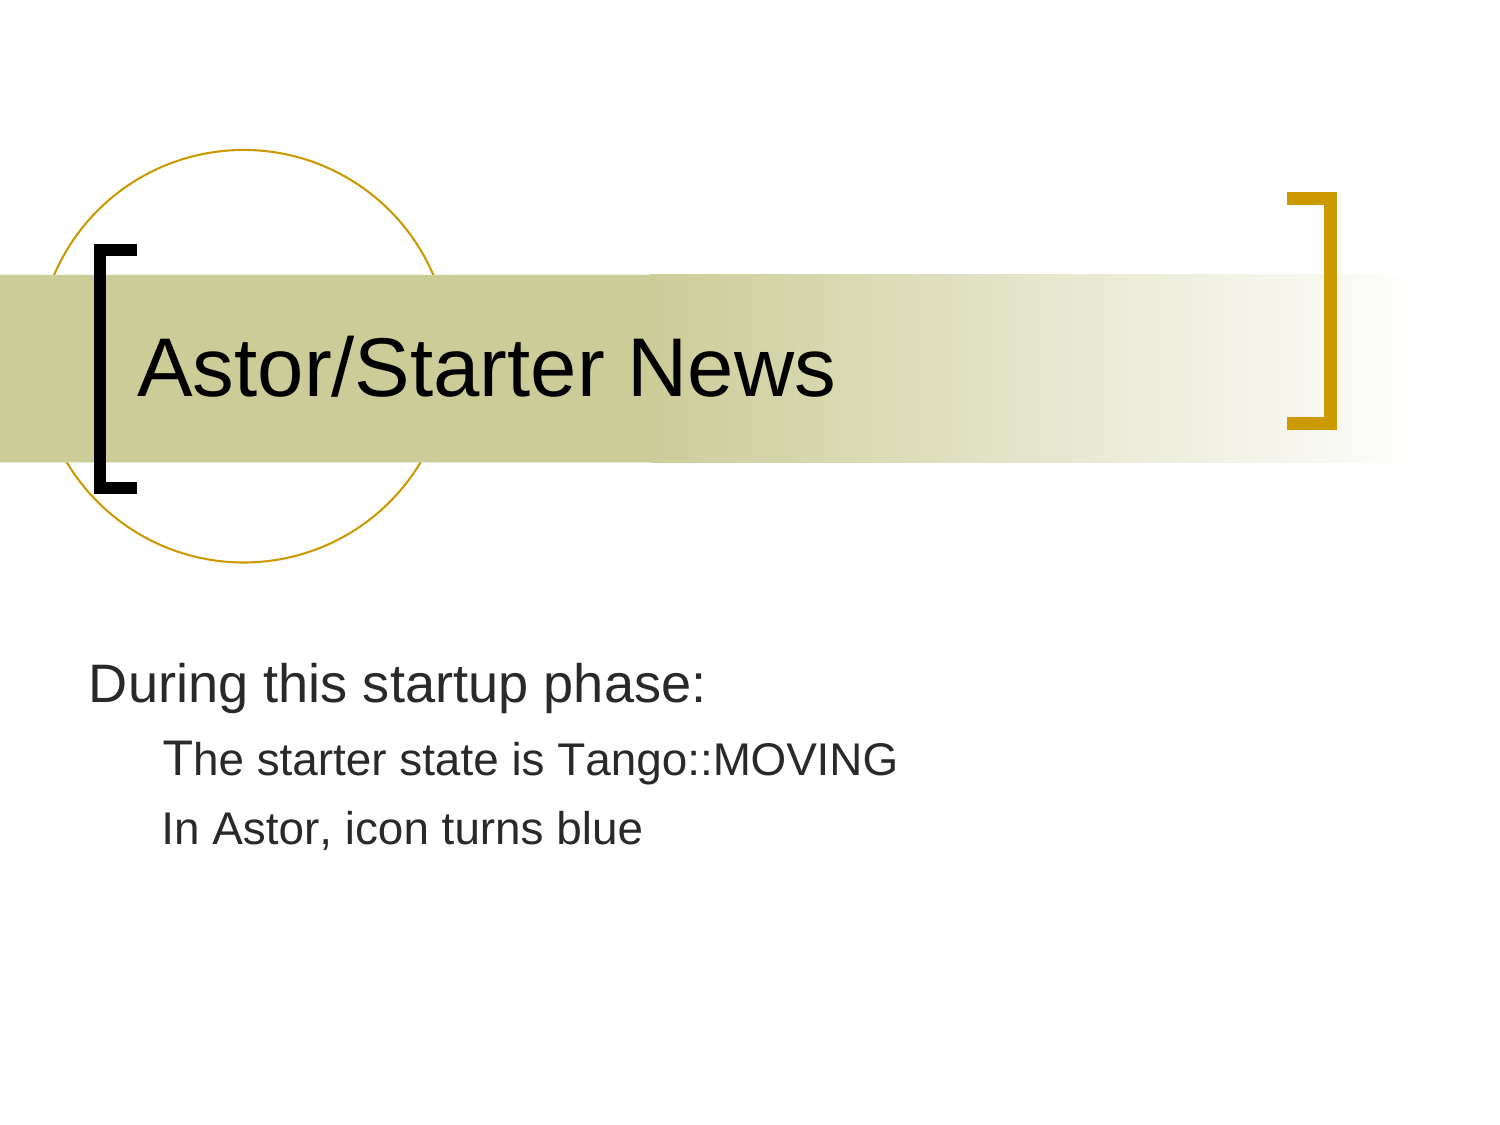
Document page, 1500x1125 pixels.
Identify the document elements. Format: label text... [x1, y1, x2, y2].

title Astor/Starter News [137, 236, 1300, 500]
subtitle During this startup phase: The starter state is Tango::MOVING In Astor, icon turns blue [75, 501, 1329, 1006]
